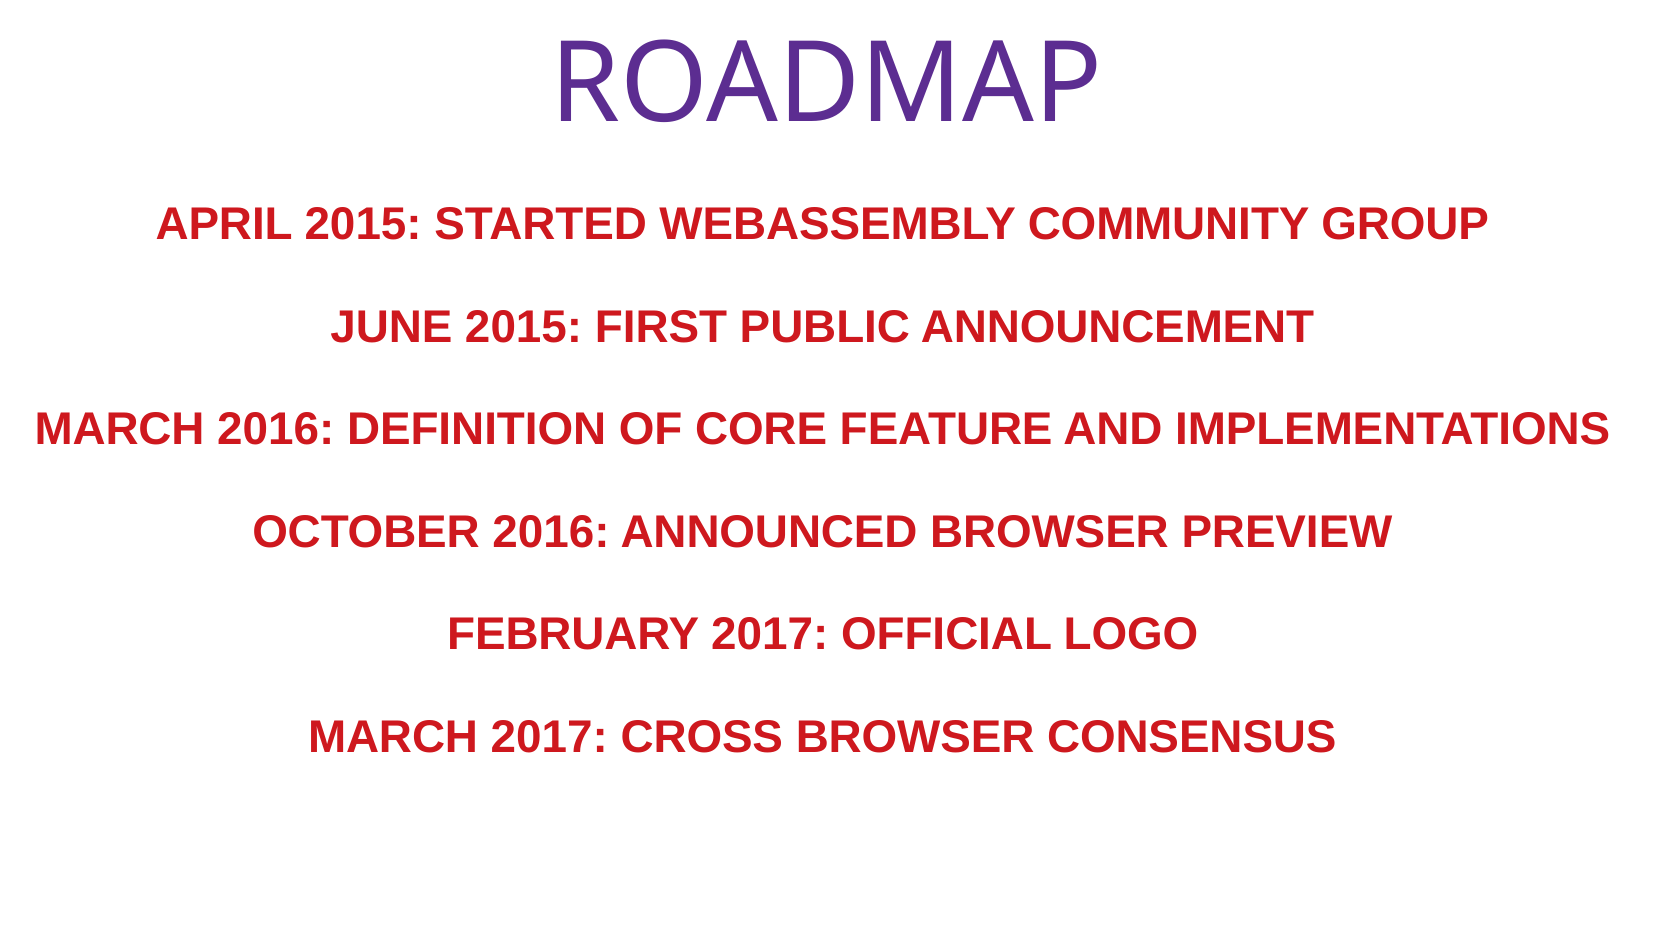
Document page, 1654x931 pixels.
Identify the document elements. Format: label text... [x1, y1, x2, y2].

text_box APRIL 2015: STARTED WEBASSEMBLY COMMUNITY GROUP JUNE 2015: FIRST PUBLIC ANNOUNCEMENT MARCH 2016: DEFINITION OF CORE FEATURE AND IMPLEMENTATIONS OCTOBER 2016: ANNOUNCED BROWSER PREVIEW FEBRUARY 2017: OFFICIAL LOGO MARCH 2017: CROSS BROWSER CONSENSUS [0, 190, 1650, 770]
title ROADMAP [0, 0, 1654, 156]
